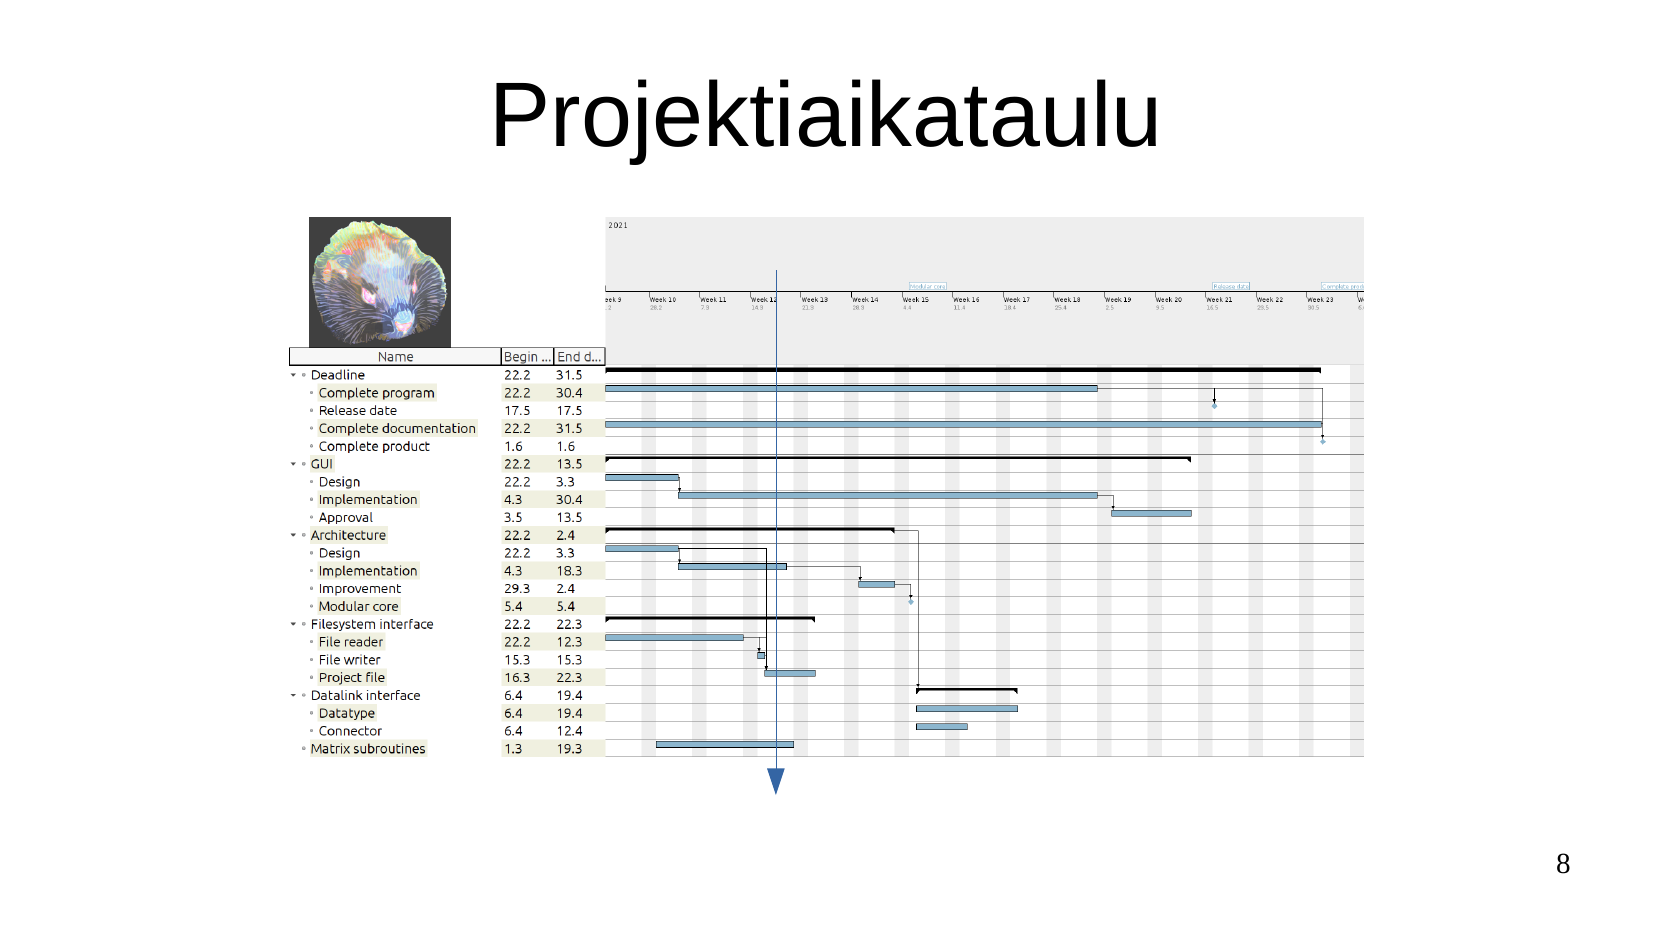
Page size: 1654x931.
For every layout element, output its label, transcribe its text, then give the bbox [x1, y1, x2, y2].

title Projektiaikataulu [82, 37, 1571, 193]
picture [289, 217, 1364, 758]
